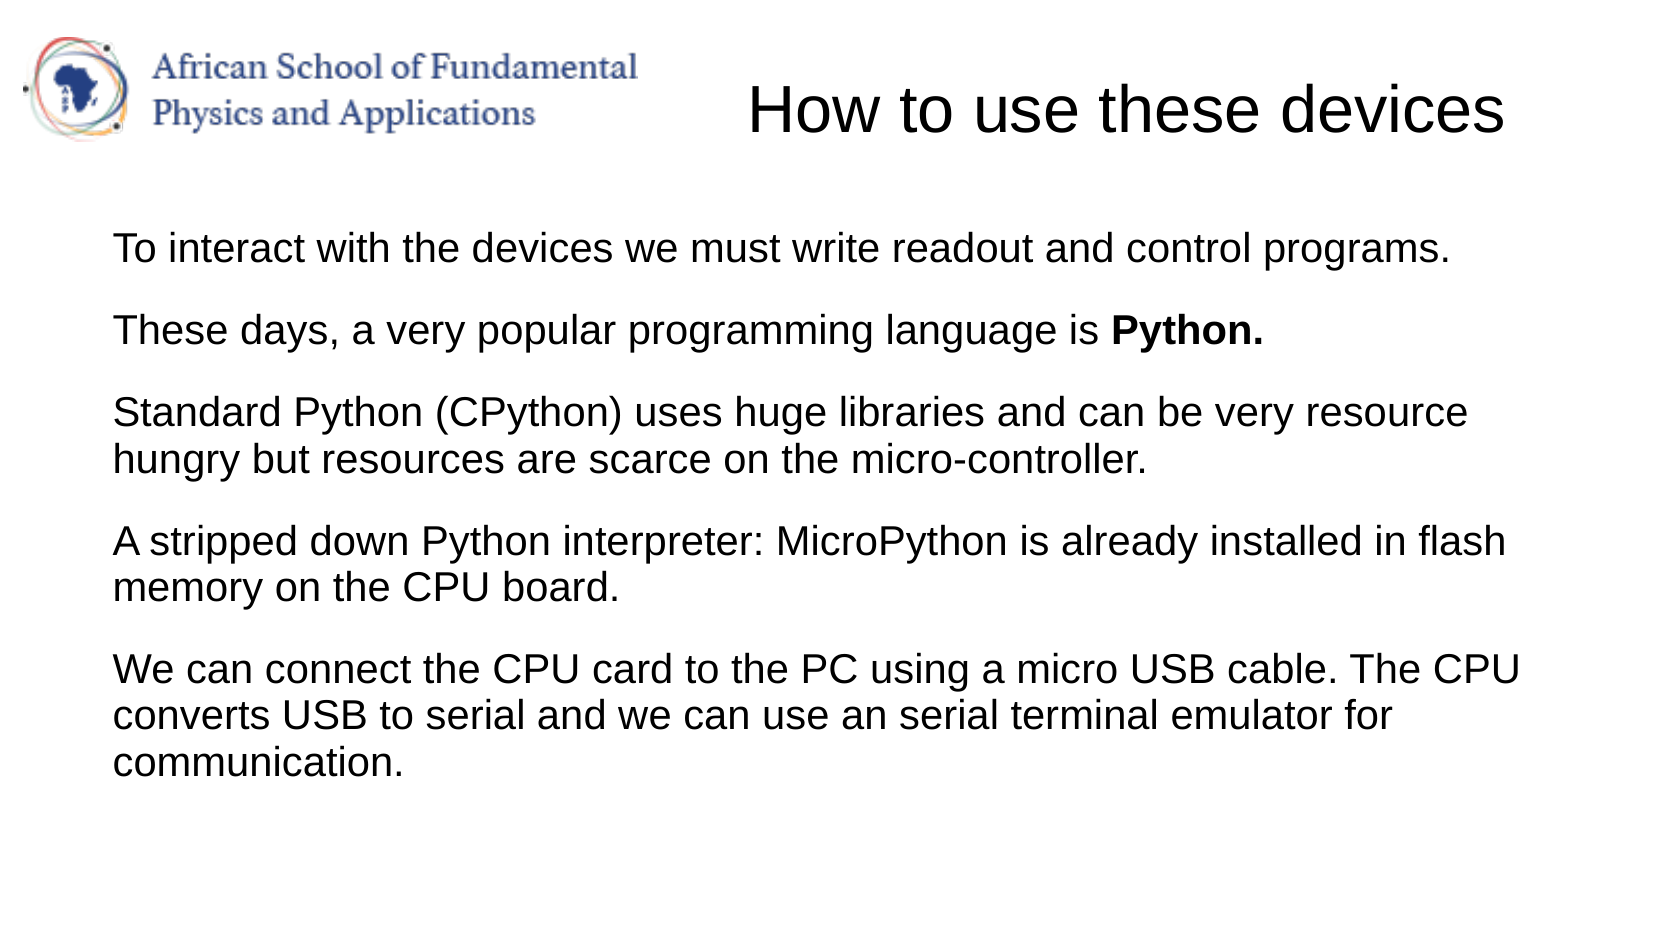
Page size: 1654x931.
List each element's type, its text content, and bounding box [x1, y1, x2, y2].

picture [23, 37, 638, 142]
title How to use these devices [679, 32, 1576, 188]
list To interact with the devices we must write readout and control programs. These days, a very popular programming language is Python. Standard Python (CPython) uses huge libraries and can be very resource hungry but resources are scarce on the micro-controller. A stripped down Python interpreter: MicroPython is already installed in flash memory on the CPU board. We can connect the CPU card to the PC using a micro USB cable. The CPU converts USB to serial and we can use an serial terminal emulator for communication. [112, 225, 1601, 788]
